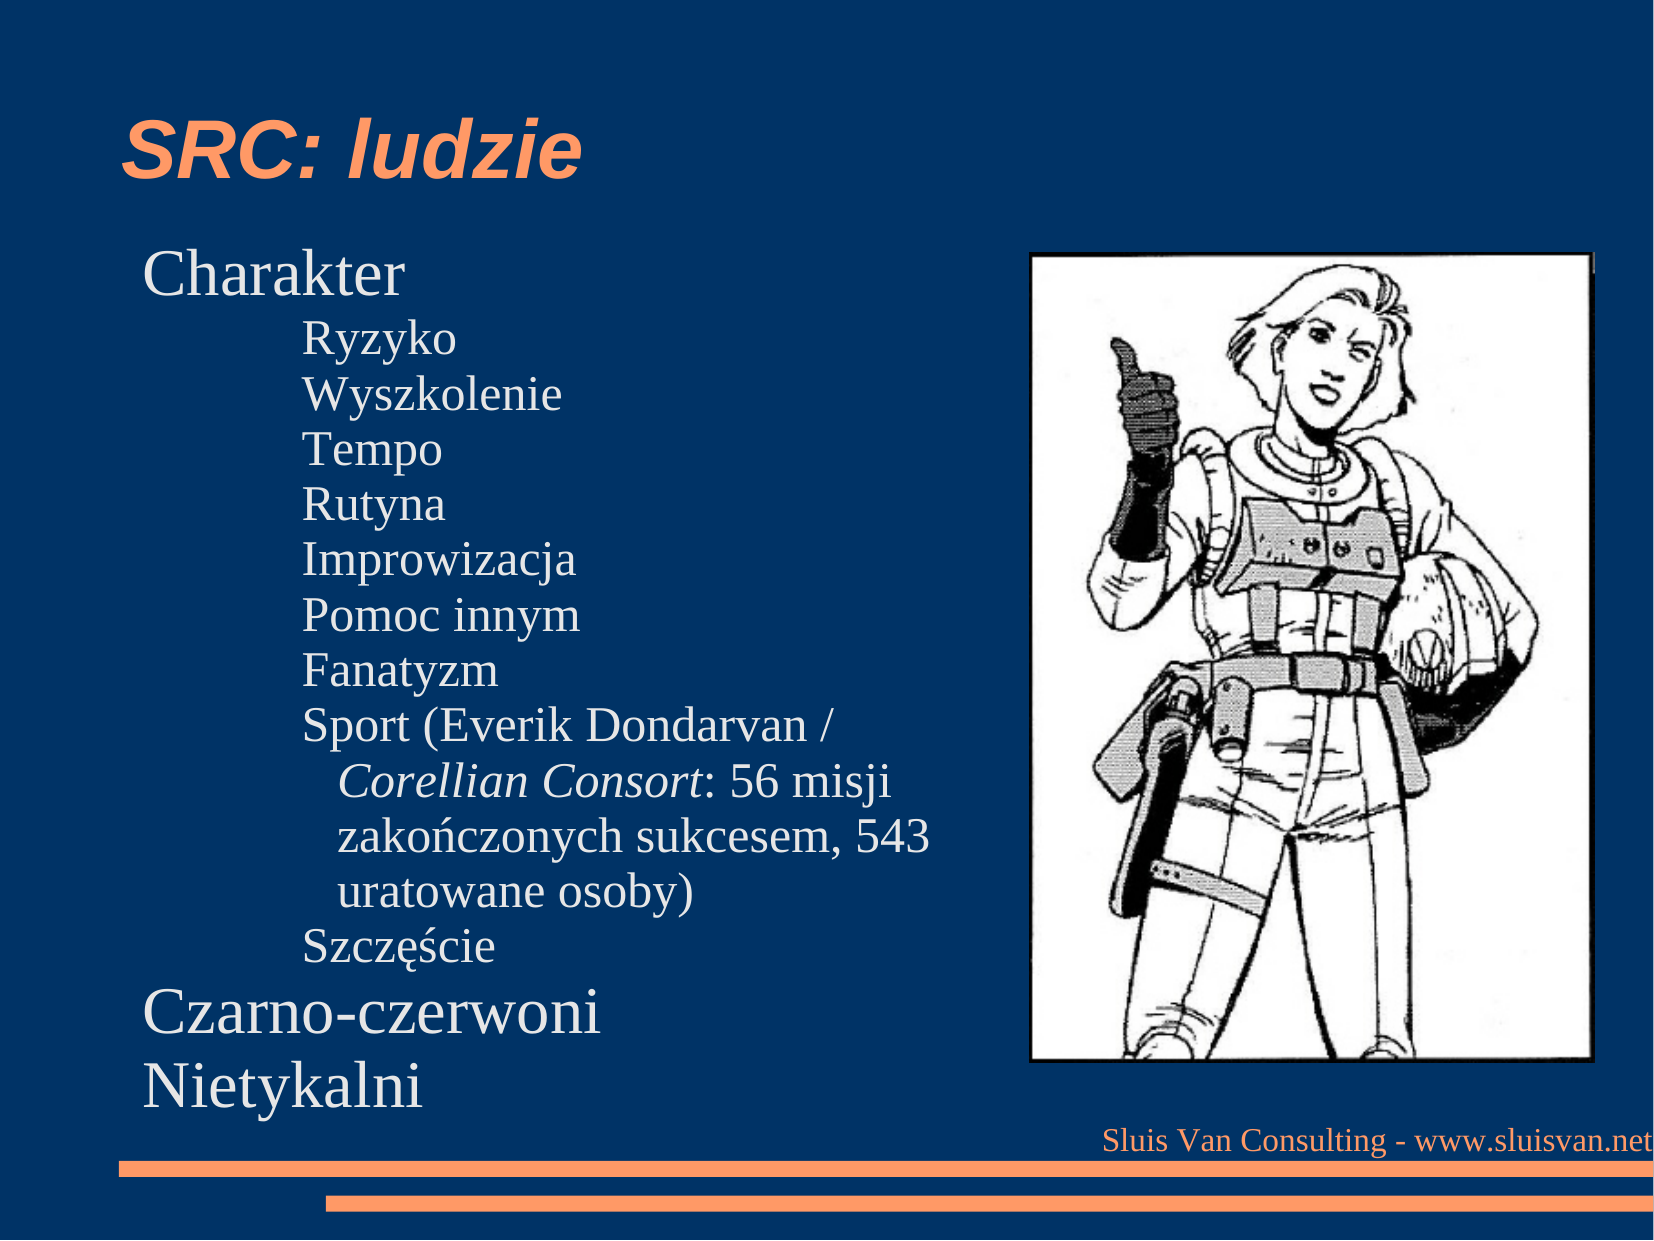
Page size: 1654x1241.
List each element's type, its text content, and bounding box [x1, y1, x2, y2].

title SRC: ludzie [121, 46, 1534, 254]
picture [1029, 252, 1595, 1063]
list Charakter Ryzyko Wyszkolenie Tempo Rutyna Improwizacja Pomoc innym Fanatyzm Sport (Everik Dondarvan / Corellian Consort: 56 misji zakończonych sukcesem, 543 uratowane osoby) Szczęście Czarno-czerwoni Nietykalni [124, 236, 945, 1241]
